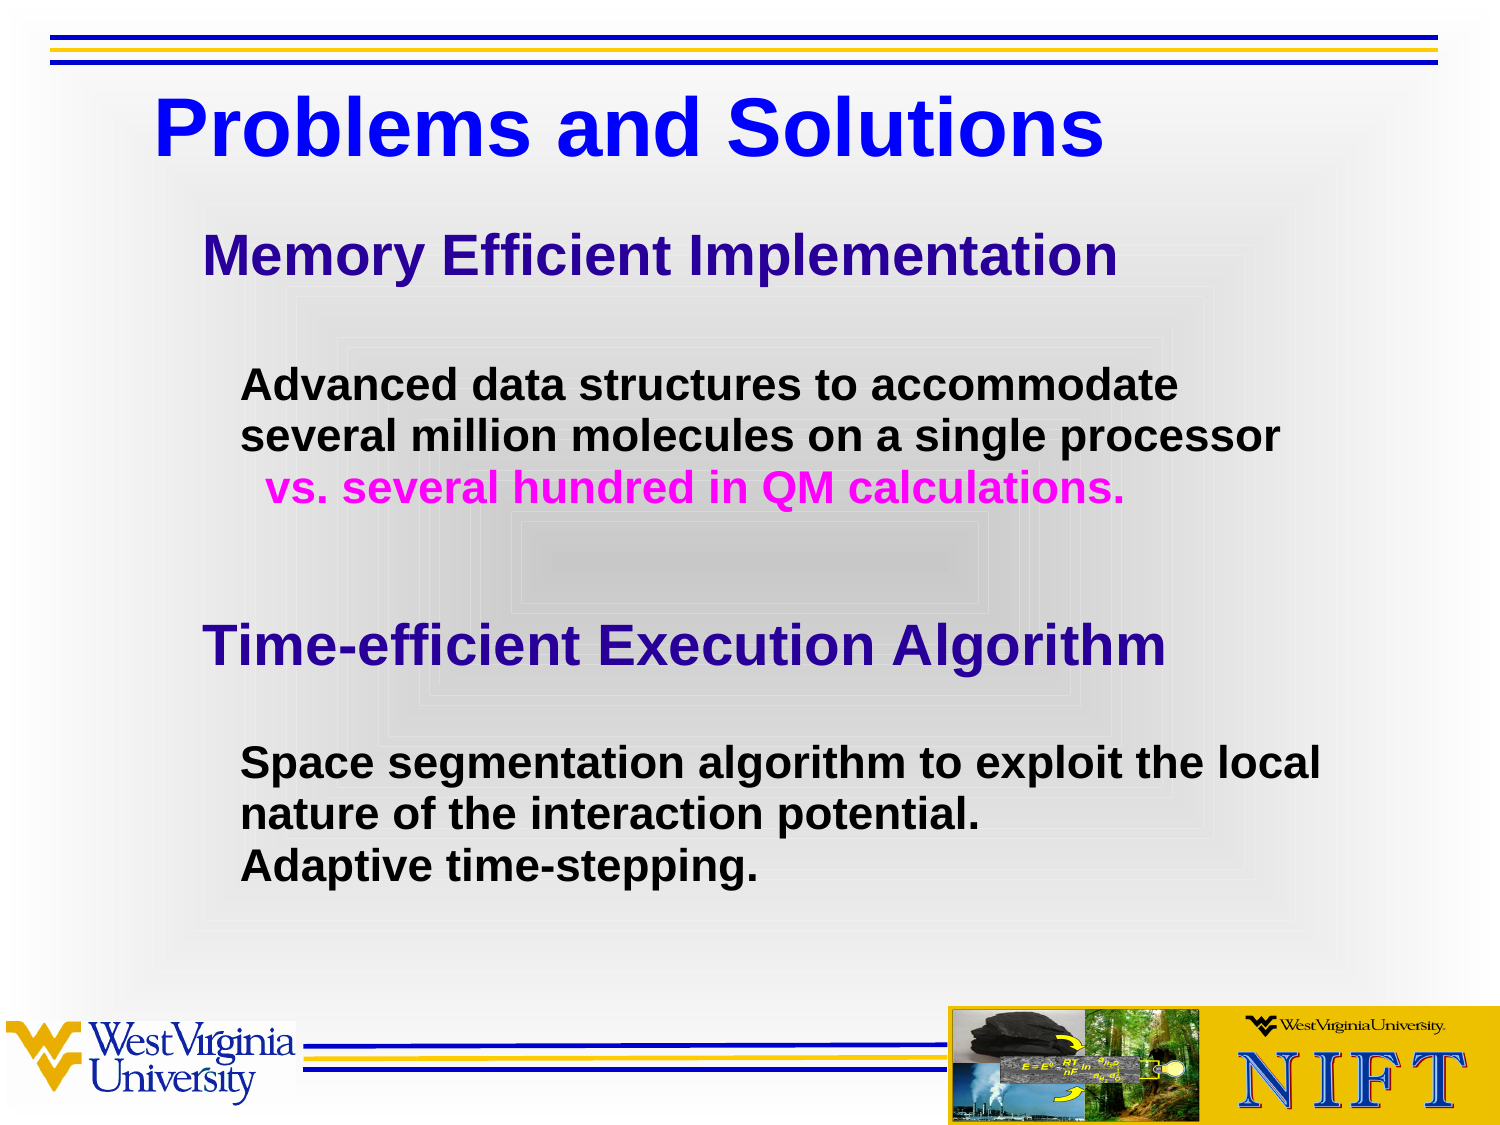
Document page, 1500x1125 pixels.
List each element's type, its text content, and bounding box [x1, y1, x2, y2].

text_box Problems and Solutions [139, 74, 1230, 187]
text_box Time-efficient Execution Algorithm [187, 605, 1388, 721]
text_box Advanced data structures to accommodate several million molecules on a single processor vs. several hundred in QM calculations. [225, 351, 1296, 587]
picture [948, 1006, 1500, 1125]
text_box Memory Efficient Implementation [187, 215, 1388, 324]
text_box Space segmentation algorithm to exploit the local nature of the interaction potential. Adaptive time-stepping. [225, 729, 1336, 965]
